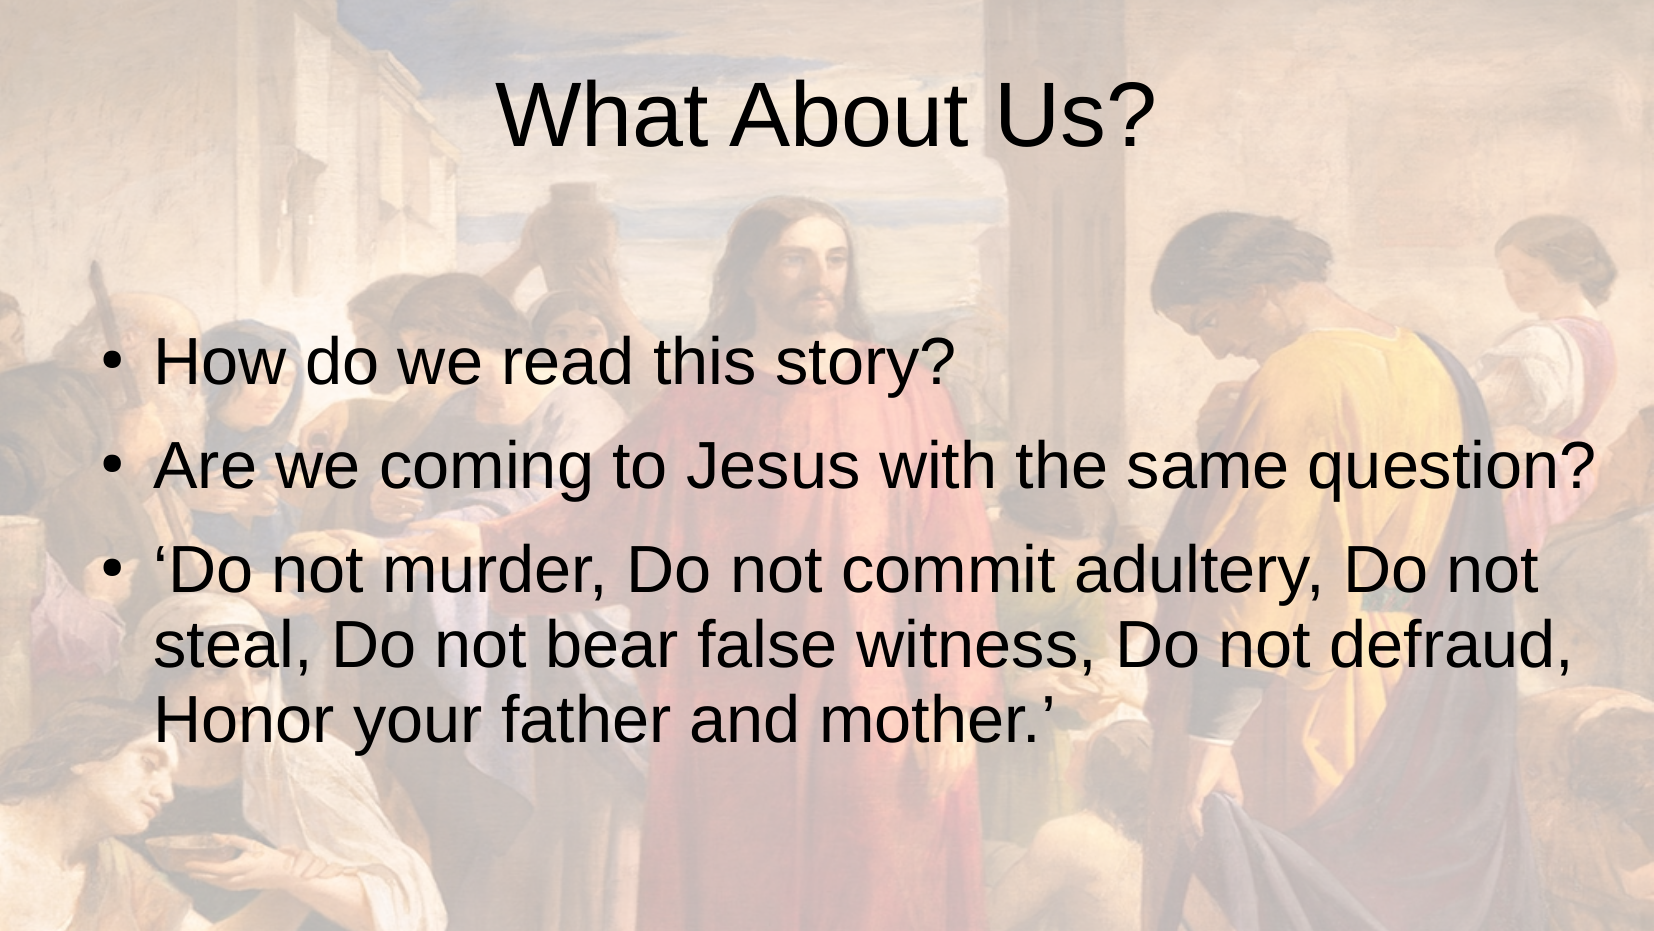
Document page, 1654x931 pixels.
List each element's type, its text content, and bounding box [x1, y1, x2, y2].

title What About Us? [82, 37, 1571, 193]
list How do we read this story? Are we coming to Jesus with the same question? ‘Do not murder, Do not commit adultery, Do not steal, Do not bear false witness, Do not defraud, Honor your father and mother.’ [82, 217, 1613, 863]
picture [0, 0, 1654, 931]
